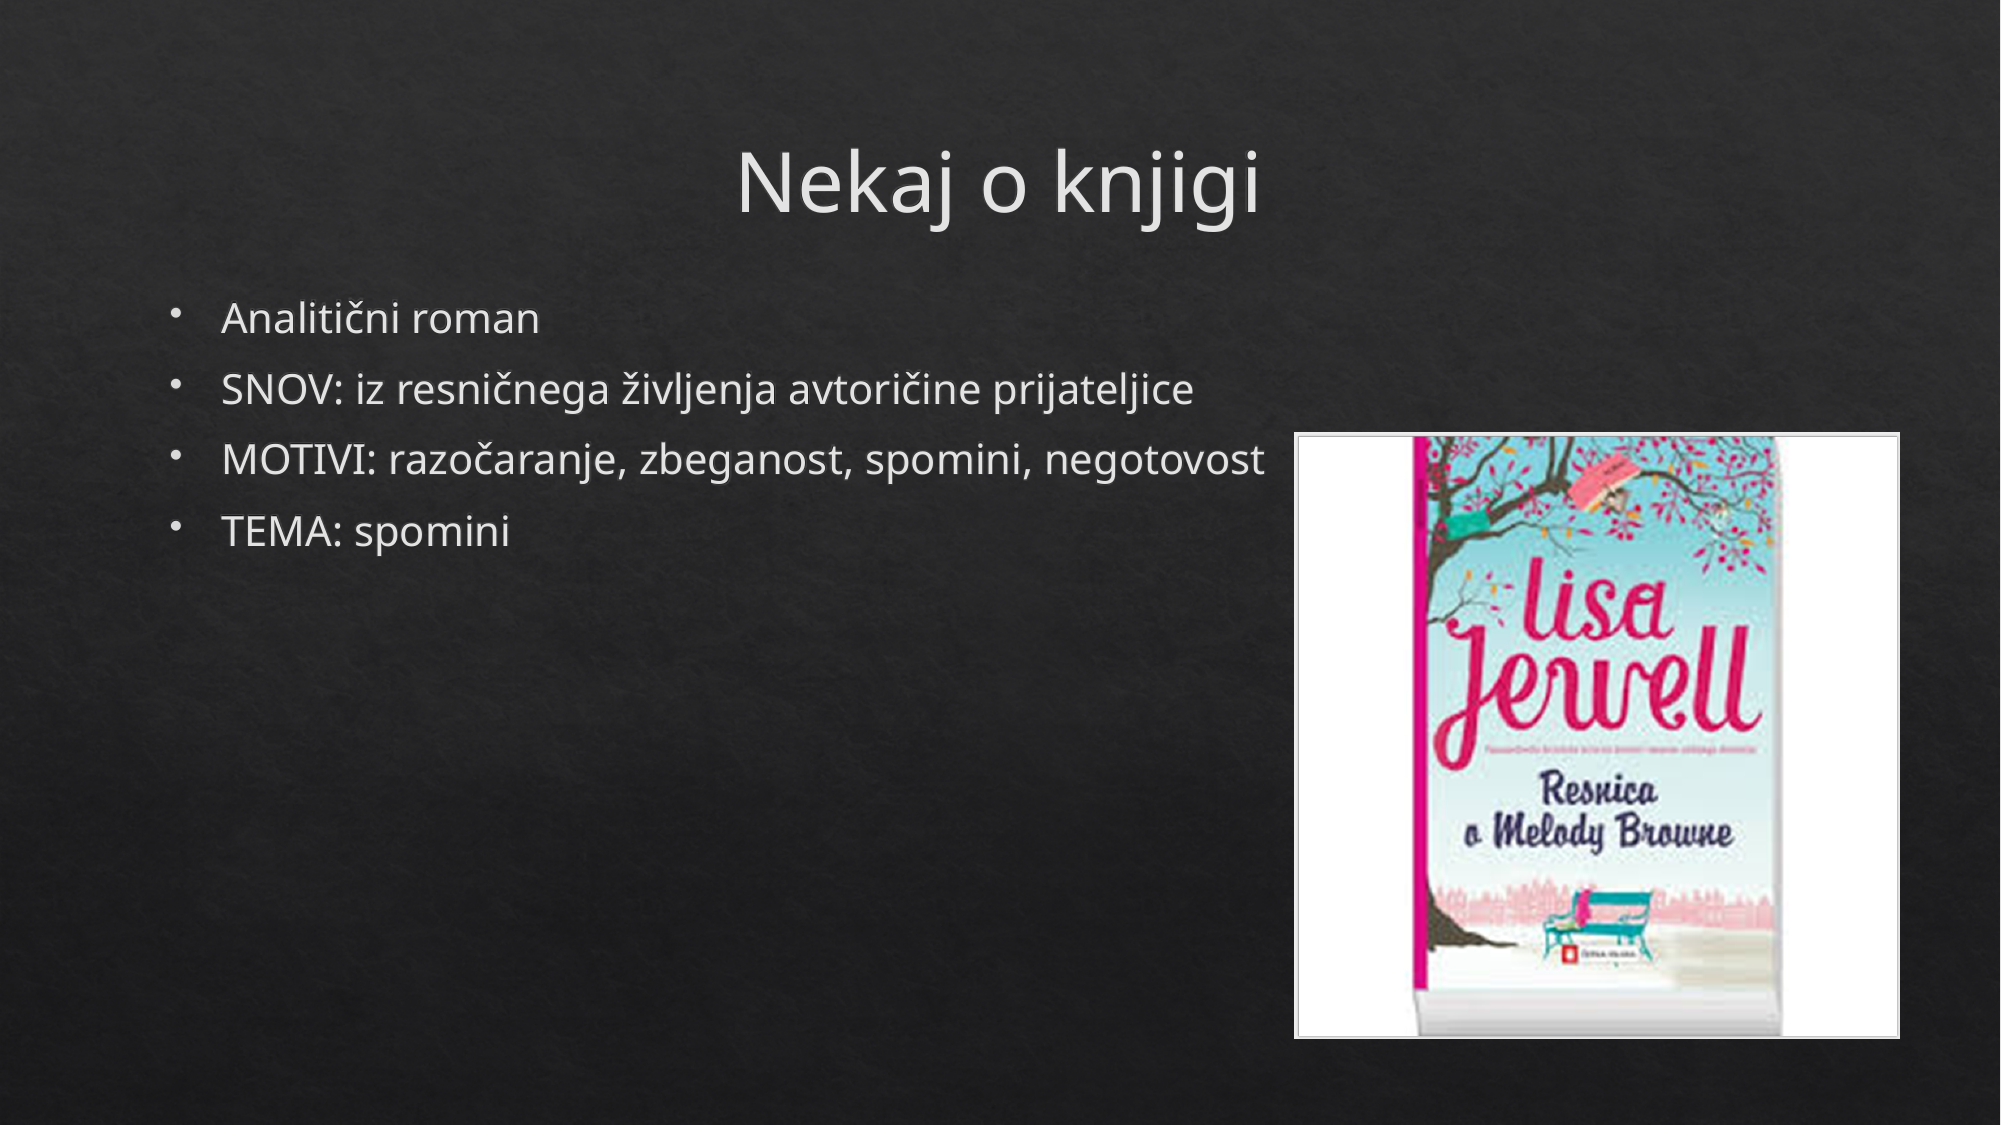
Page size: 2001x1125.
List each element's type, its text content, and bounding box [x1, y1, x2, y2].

list Analitični roman SNOV: iz resničnega življenja avtoričine prijateljice MOTIVI: razočaranje, zbeganost, spomini, negotovost TEMA: spomini [149, 284, 1849, 950]
picture [0, 0, 2001, 1125]
title Nekaj o knjigi [149, 99, 1849, 260]
